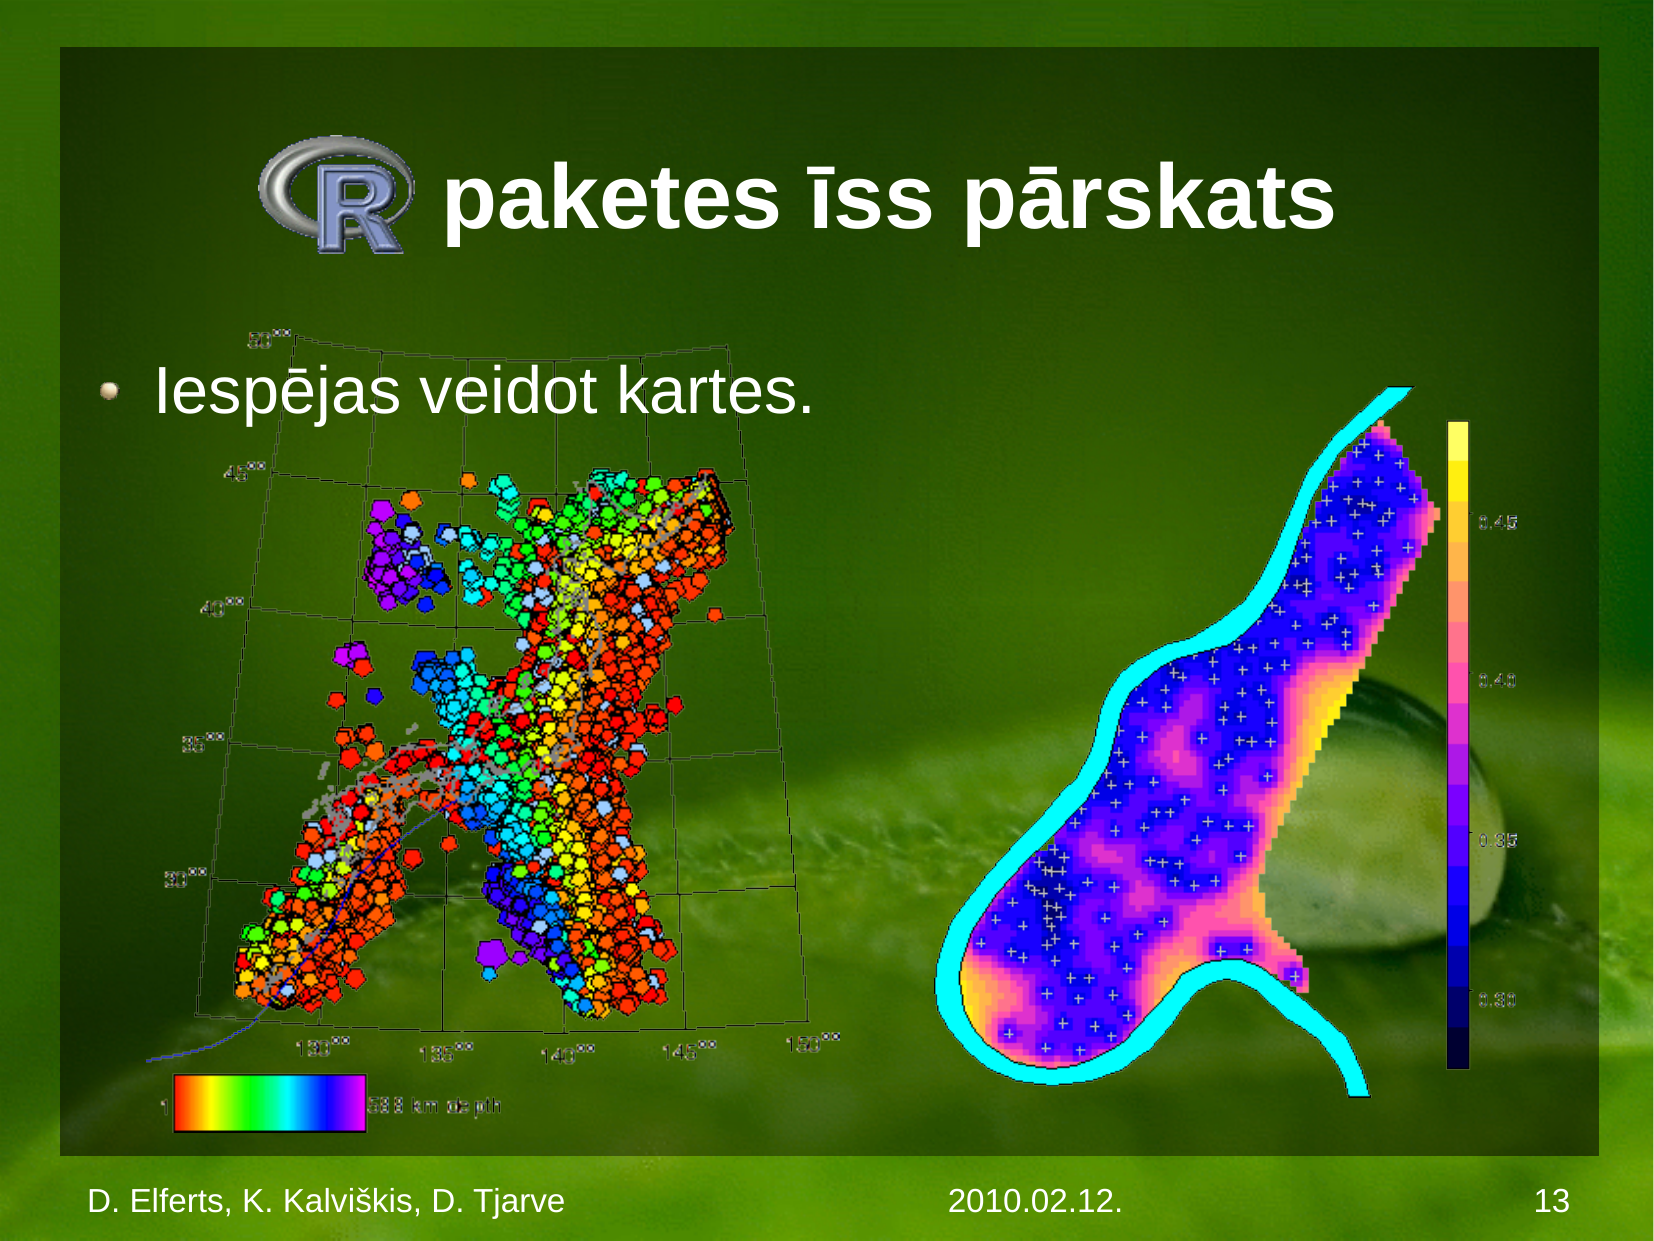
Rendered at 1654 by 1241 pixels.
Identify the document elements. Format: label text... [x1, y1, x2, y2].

list Iespējas veidot kartes. [82, 353, 1571, 1094]
title paketes īss pārskats [82, 73, 1571, 320]
picture [0, 0, 1654, 1241]
